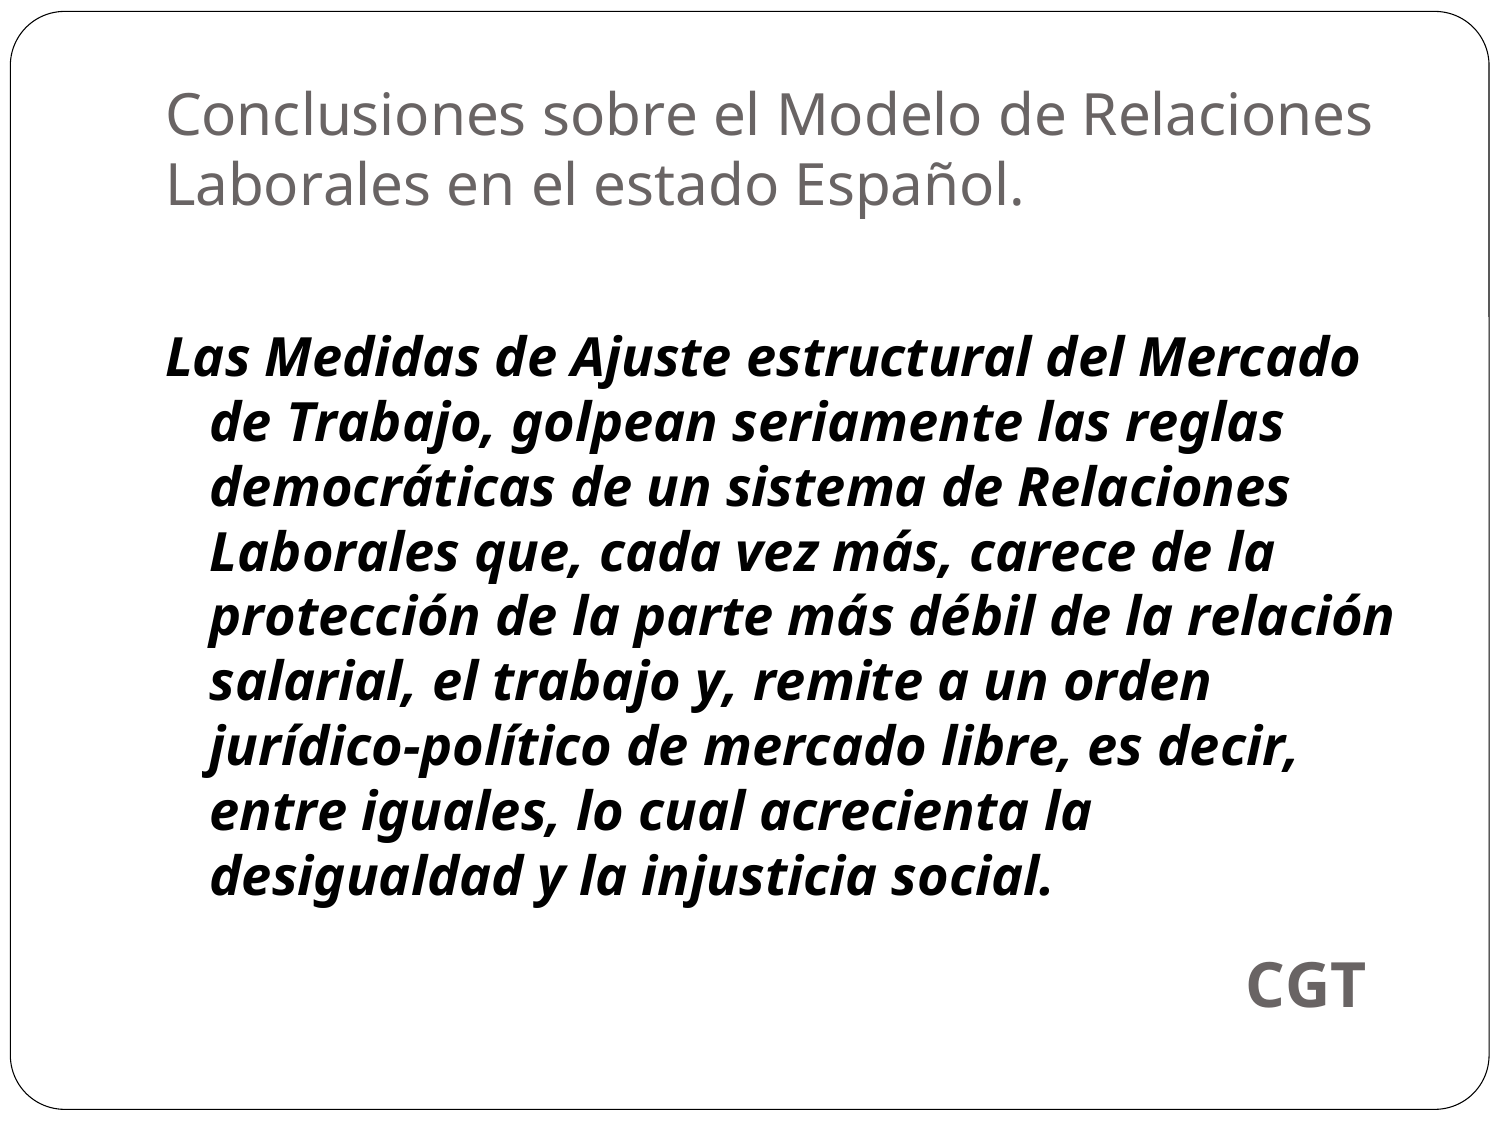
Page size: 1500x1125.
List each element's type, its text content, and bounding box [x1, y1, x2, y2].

list Las Medidas de Ajuste estructural del Mercado de Trabajo, golpean seriamente las reglas democráticas de un sistema de Relaciones Laborales que, cada vez más, carece de la protección de la parte más débil de la relación salarial, el trabajo y, remite a un orden jurídico-político de mercado libre, es decir, entre iguales, lo cual acrecienta la desigualdad y la injusticia social. [150, 237, 1426, 1121]
title Conclusiones sobre el Modelo de Relaciones Laborales en el estado Español. [150, 0, 1426, 233]
text_box CGT [1230, 937, 1500, 1028]
